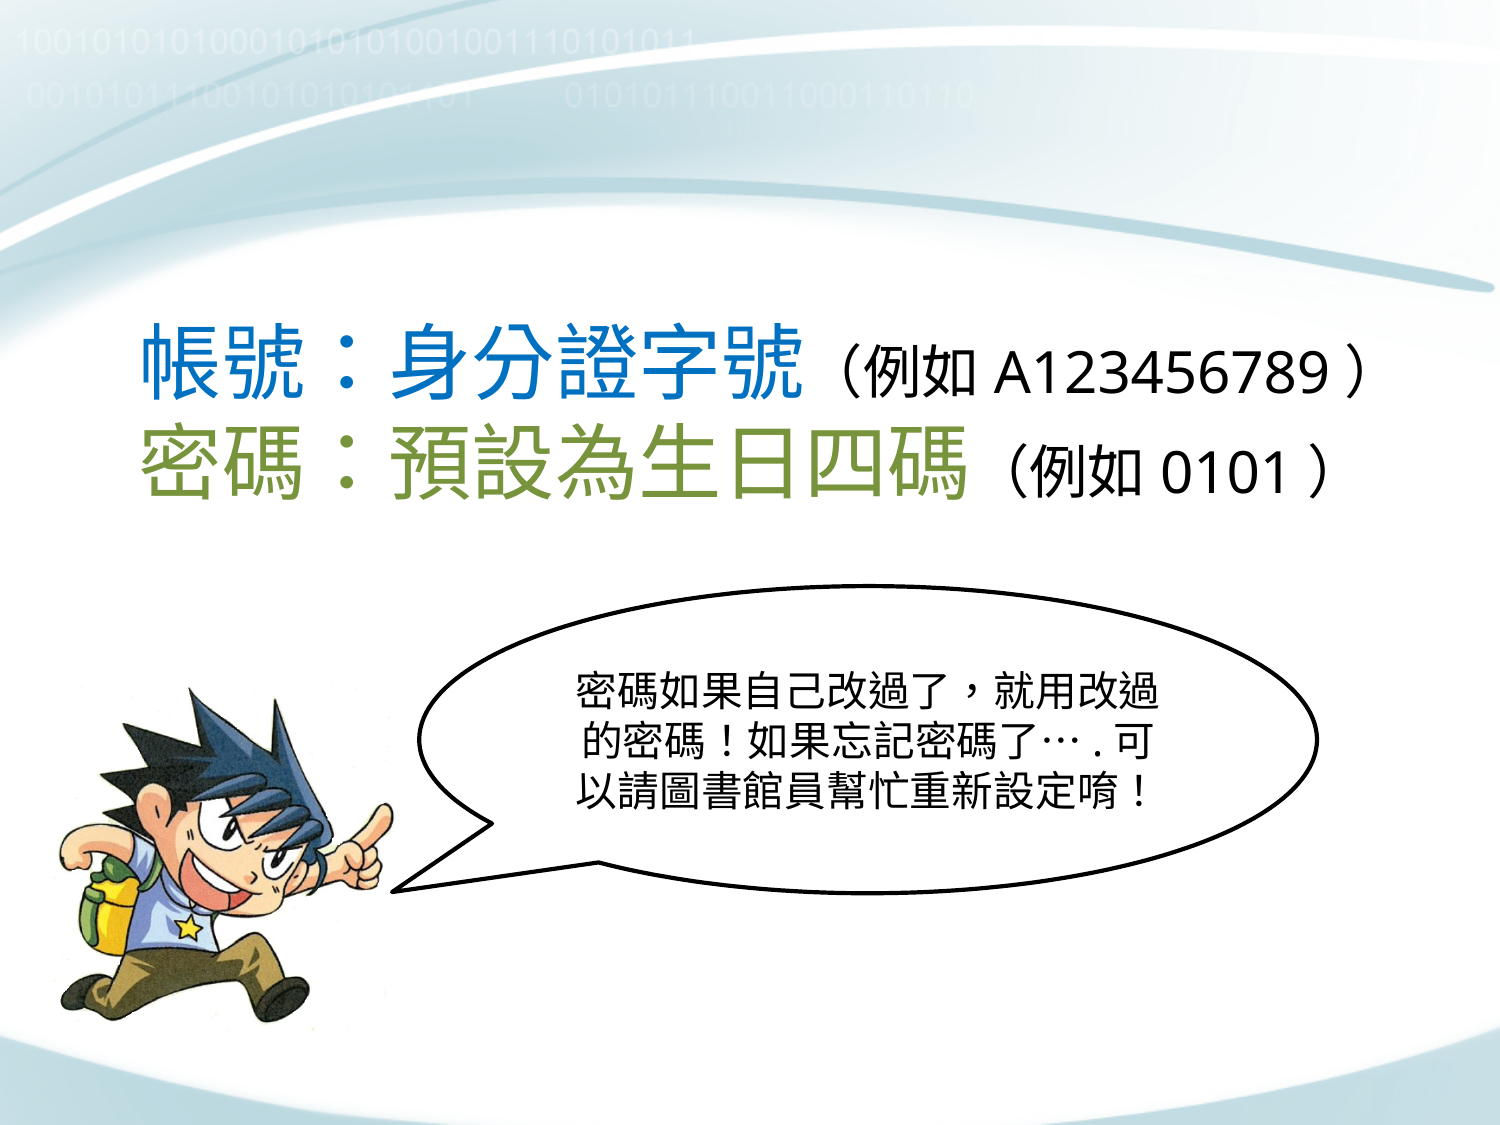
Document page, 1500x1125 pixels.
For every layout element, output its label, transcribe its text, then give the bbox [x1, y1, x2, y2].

text_box 帳號：身分證字號（例如A123456789） 密碼：預設為生日四碼（例如0101） [123, 302, 1412, 520]
picture [41, 680, 404, 1031]
text_box 密碼如果自己改過了，就用改過的密碼！如果忘記密碼了….可以請圖書館員幫忙重新設定唷！ [392, 586, 1317, 894]
